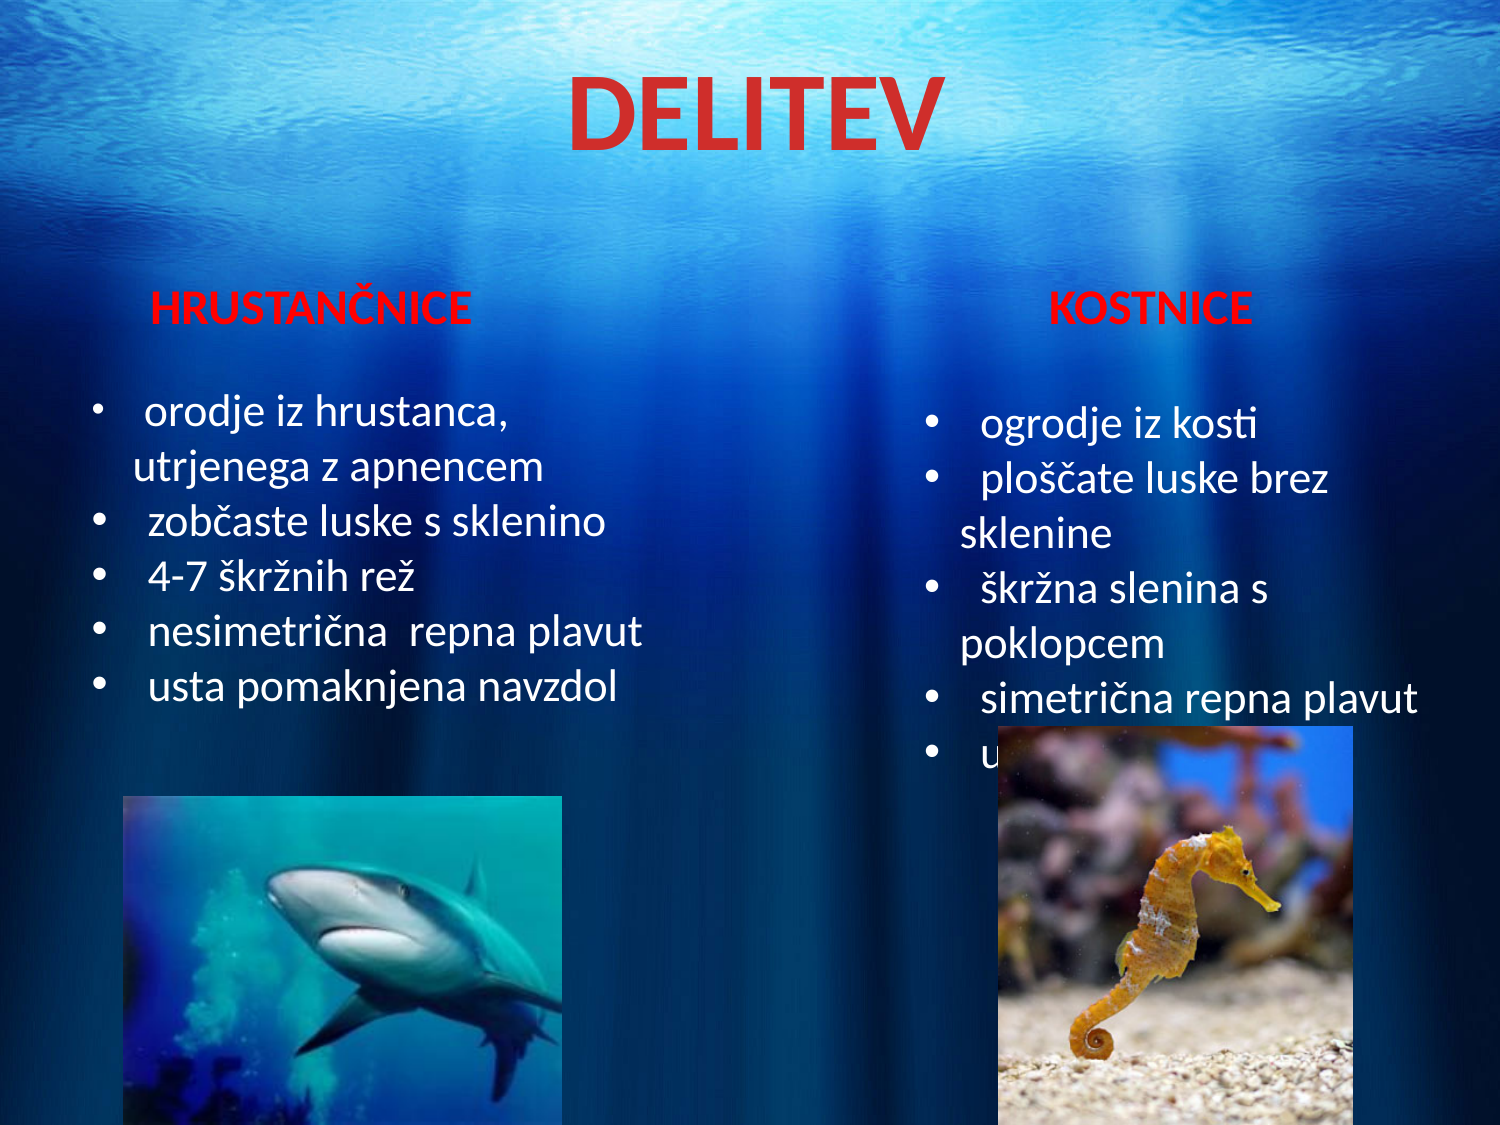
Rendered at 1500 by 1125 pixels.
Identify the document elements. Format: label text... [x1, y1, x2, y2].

picture [0, 0, 1500, 1125]
text_box ogrodje iz kosti ploščate luske brez sklenine škržna slenina s poklopcem simetrična repna plavut usta v osrednji legi [909, 385, 1500, 786]
text_box HRUSTANČNICE [135, 267, 691, 342]
text_box KOSTNICE [1034, 267, 1269, 342]
text_box orodje iz hrustanca, utrjenega z apnencem zobčaste luske s sklenino 4-7 škržnih rež nesimetrična repna plavut usta pomaknjena navzdol [76, 373, 703, 719]
text_box DELITEV [551, 30, 962, 181]
